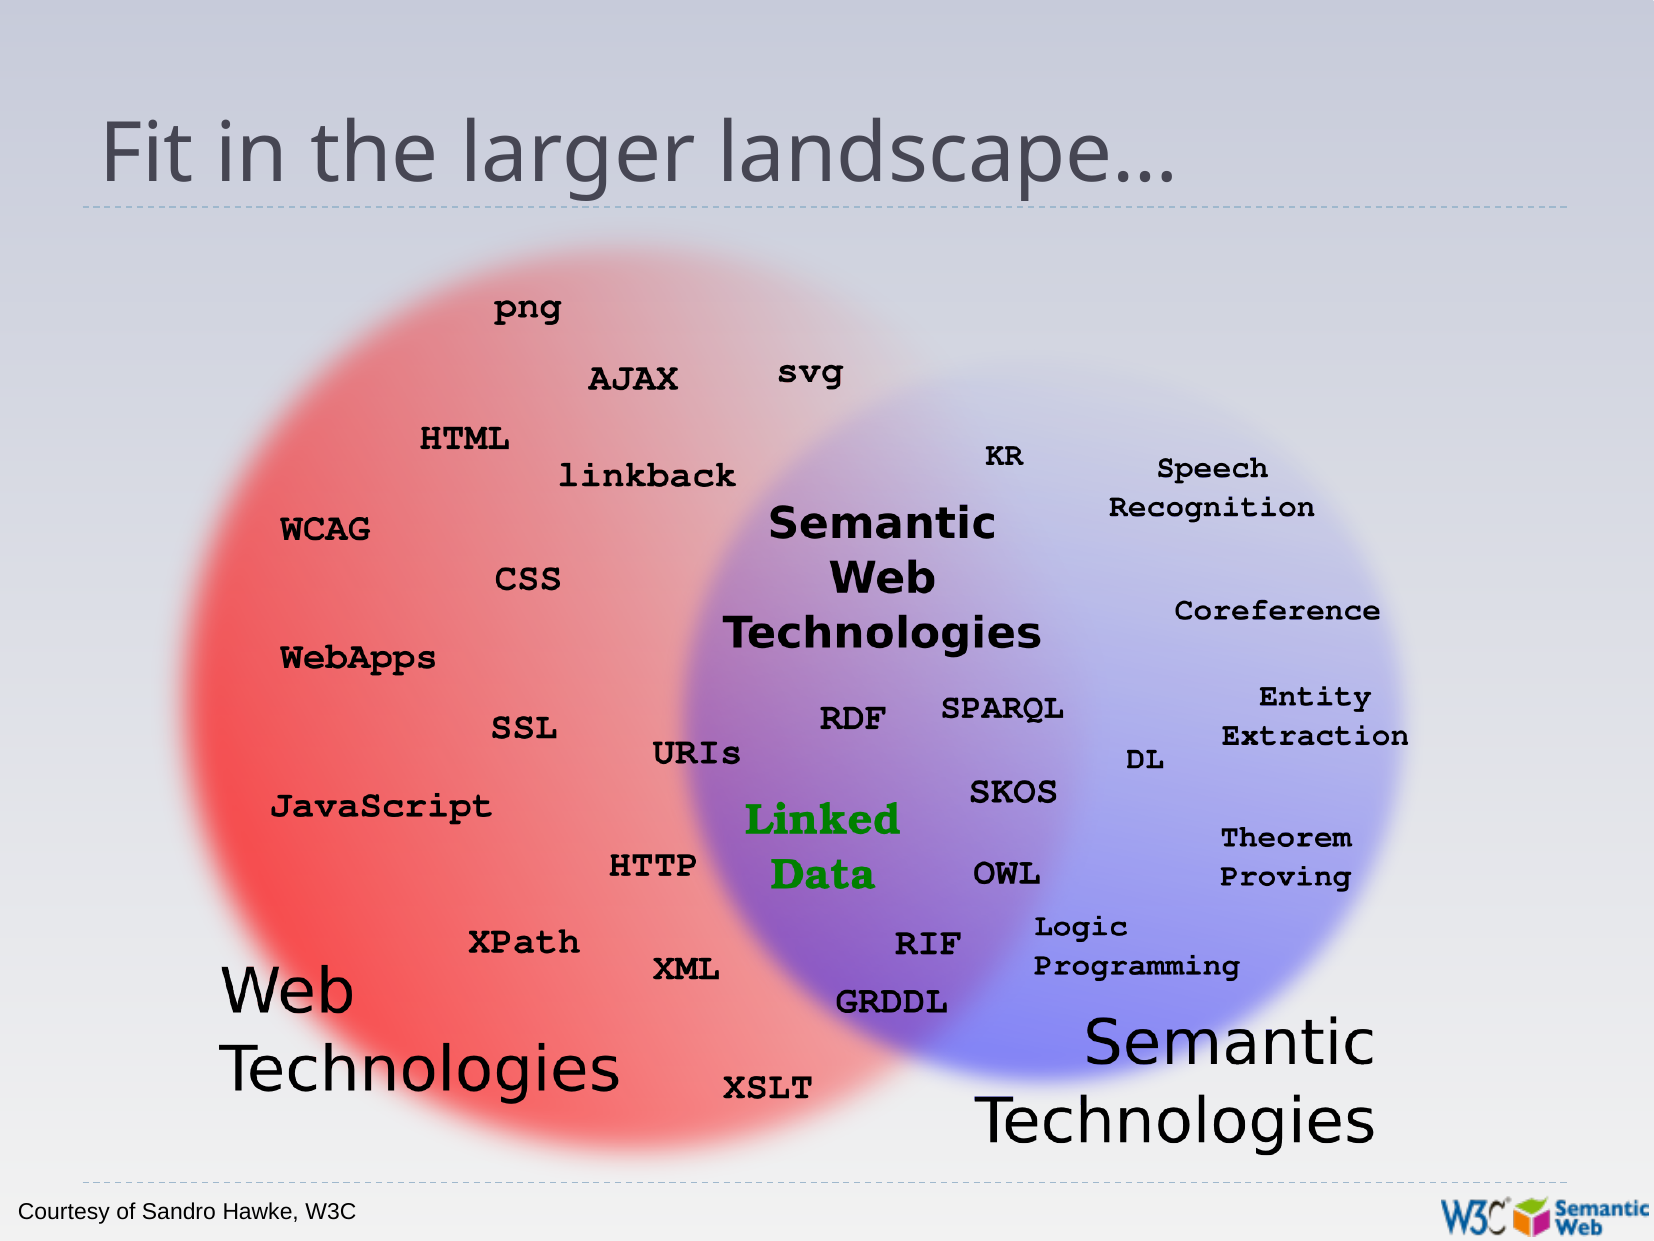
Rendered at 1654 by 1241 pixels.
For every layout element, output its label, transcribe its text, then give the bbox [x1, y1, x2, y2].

title Fit in the larger landscape… [82, 41, 1572, 207]
picture [1441, 1195, 1649, 1237]
text_box Courtesy of Sandro Hawke, W3C [3, 1192, 372, 1233]
picture [151, 213, 1427, 1183]
